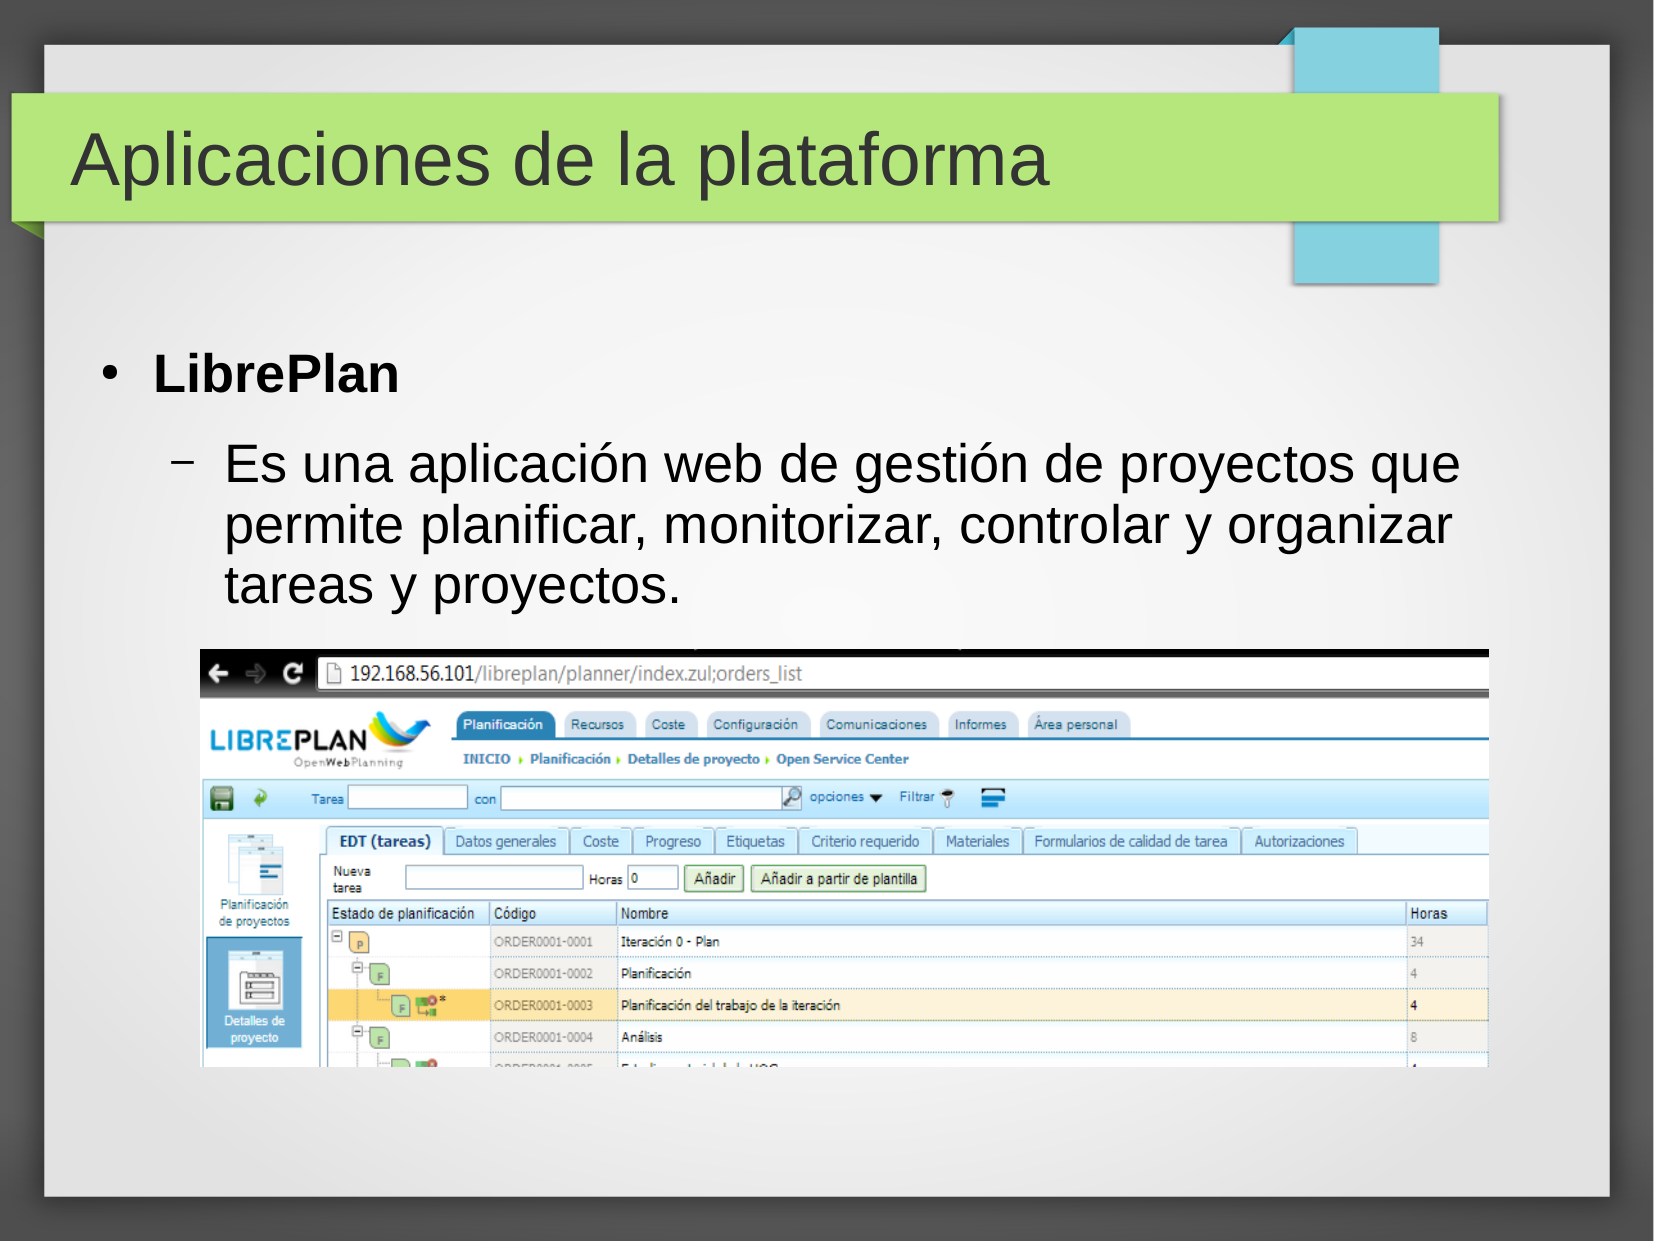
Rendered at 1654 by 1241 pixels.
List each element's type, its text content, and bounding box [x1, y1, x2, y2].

title Aplicaciones de la plataforma [70, 106, 1229, 213]
picture [0, 0, 1654, 1241]
list LibrePlan Es una aplicación web de gestión de proyectos que permite planificar, monitorizar, controlar y organizar tareas y proyectos. [82, 343, 1538, 1063]
